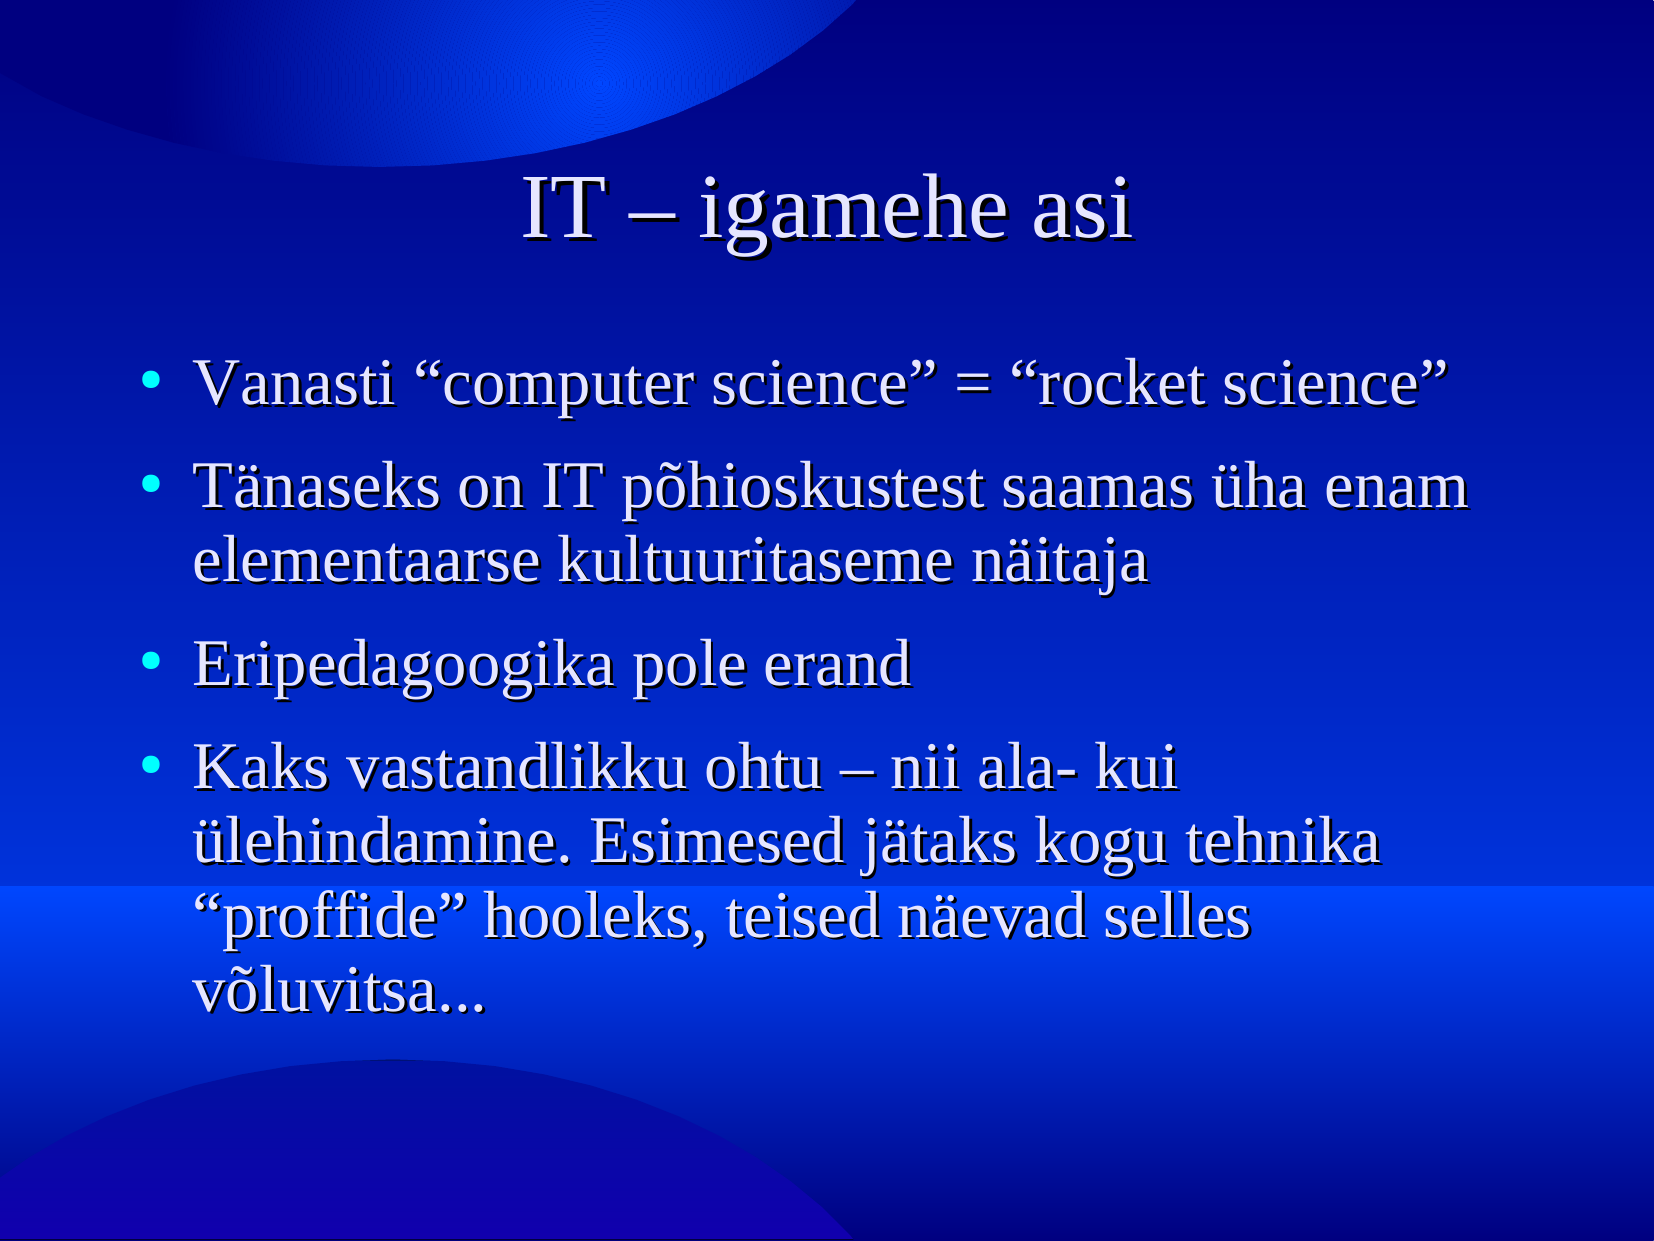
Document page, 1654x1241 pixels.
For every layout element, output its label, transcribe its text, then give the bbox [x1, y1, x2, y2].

list Vanasti “computer science” = “rocket science” Tänaseks on IT põhioskustest saamas üha enam elementaarse kultuuritaseme näitaja Eripedagoogika pole erand Kaks vastandlikku ohtu – nii ala- kui ülehindamine. Esimesed jätaks kogu tehnika “proffide” hooleks, teised näevad selles võluvitsa... [121, 344, 1534, 1127]
title IT – igamehe asi [121, 102, 1534, 311]
